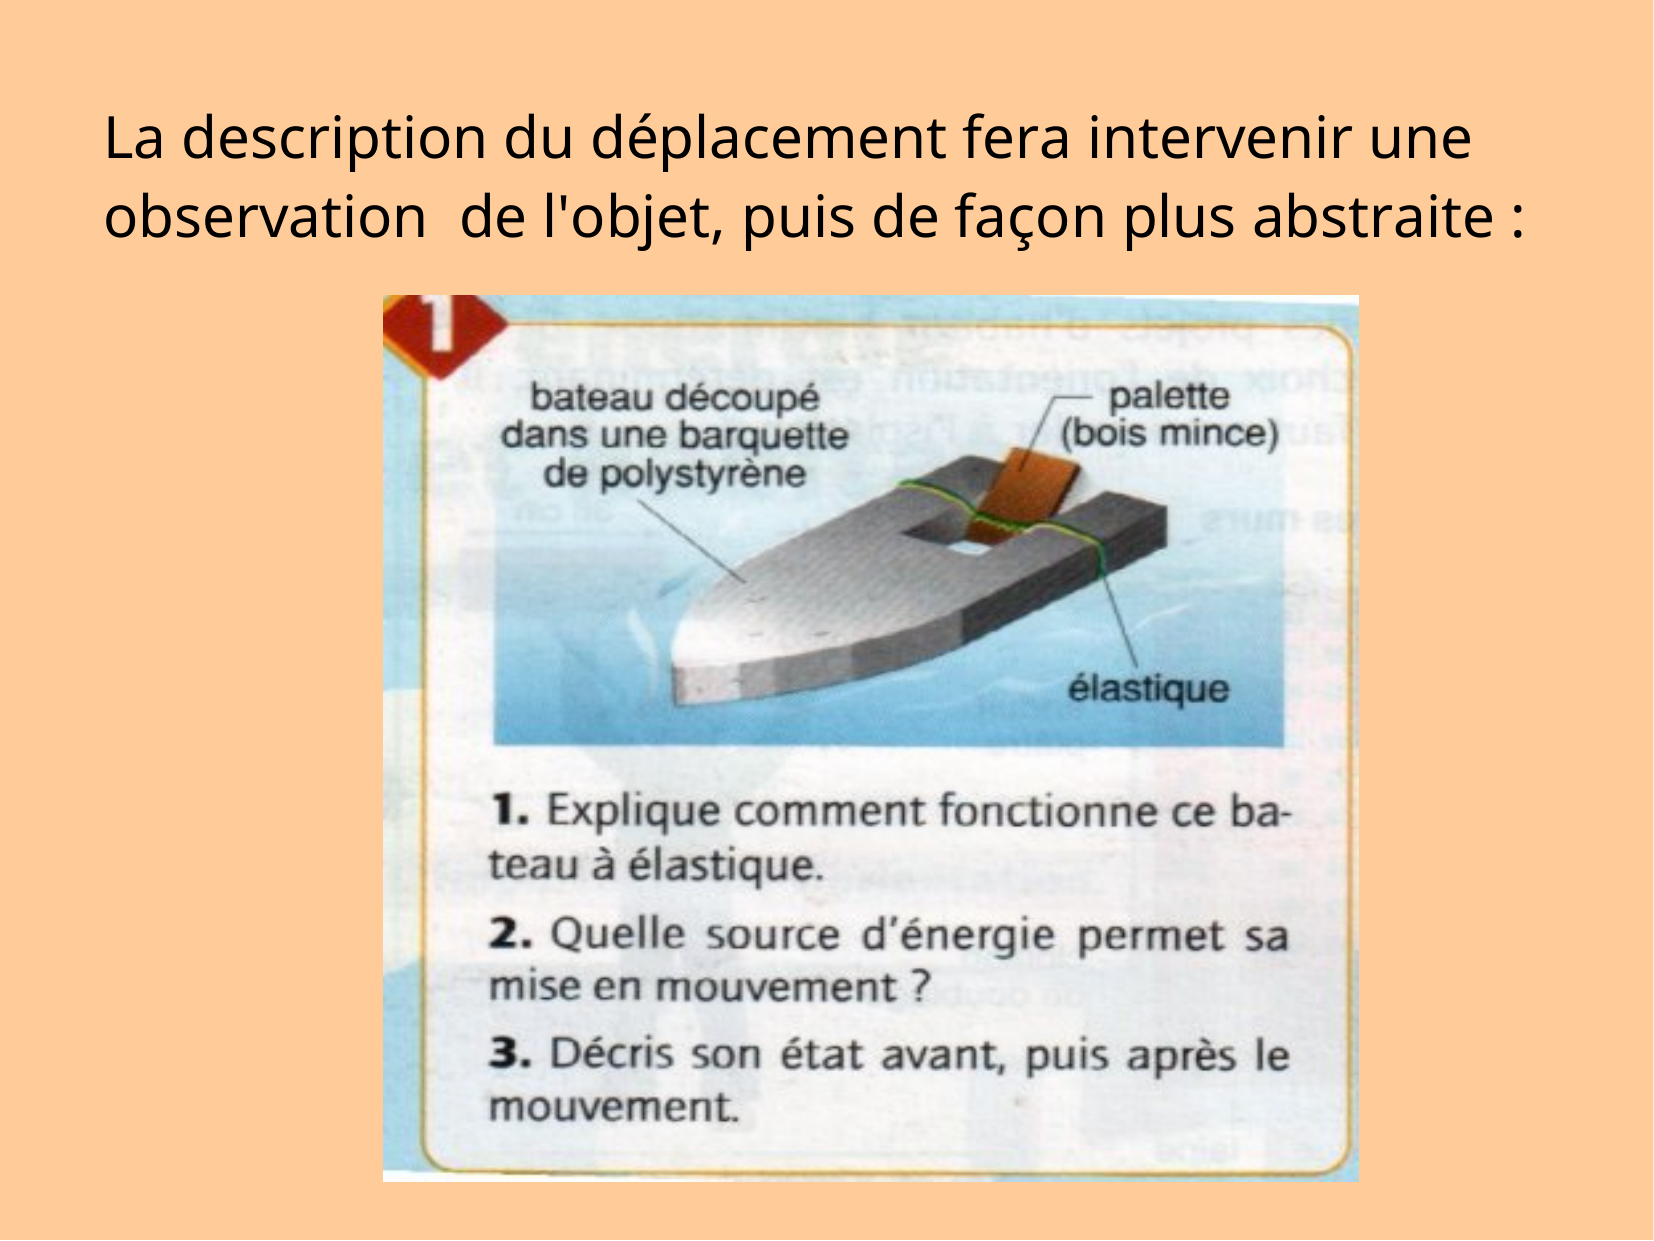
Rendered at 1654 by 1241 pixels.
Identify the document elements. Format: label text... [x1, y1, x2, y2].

picture [383, 295, 1359, 1182]
text_box La description du déplacement fera intervenir une observation de l'objet, puis de façon plus abstraite : [88, 88, 1595, 307]
